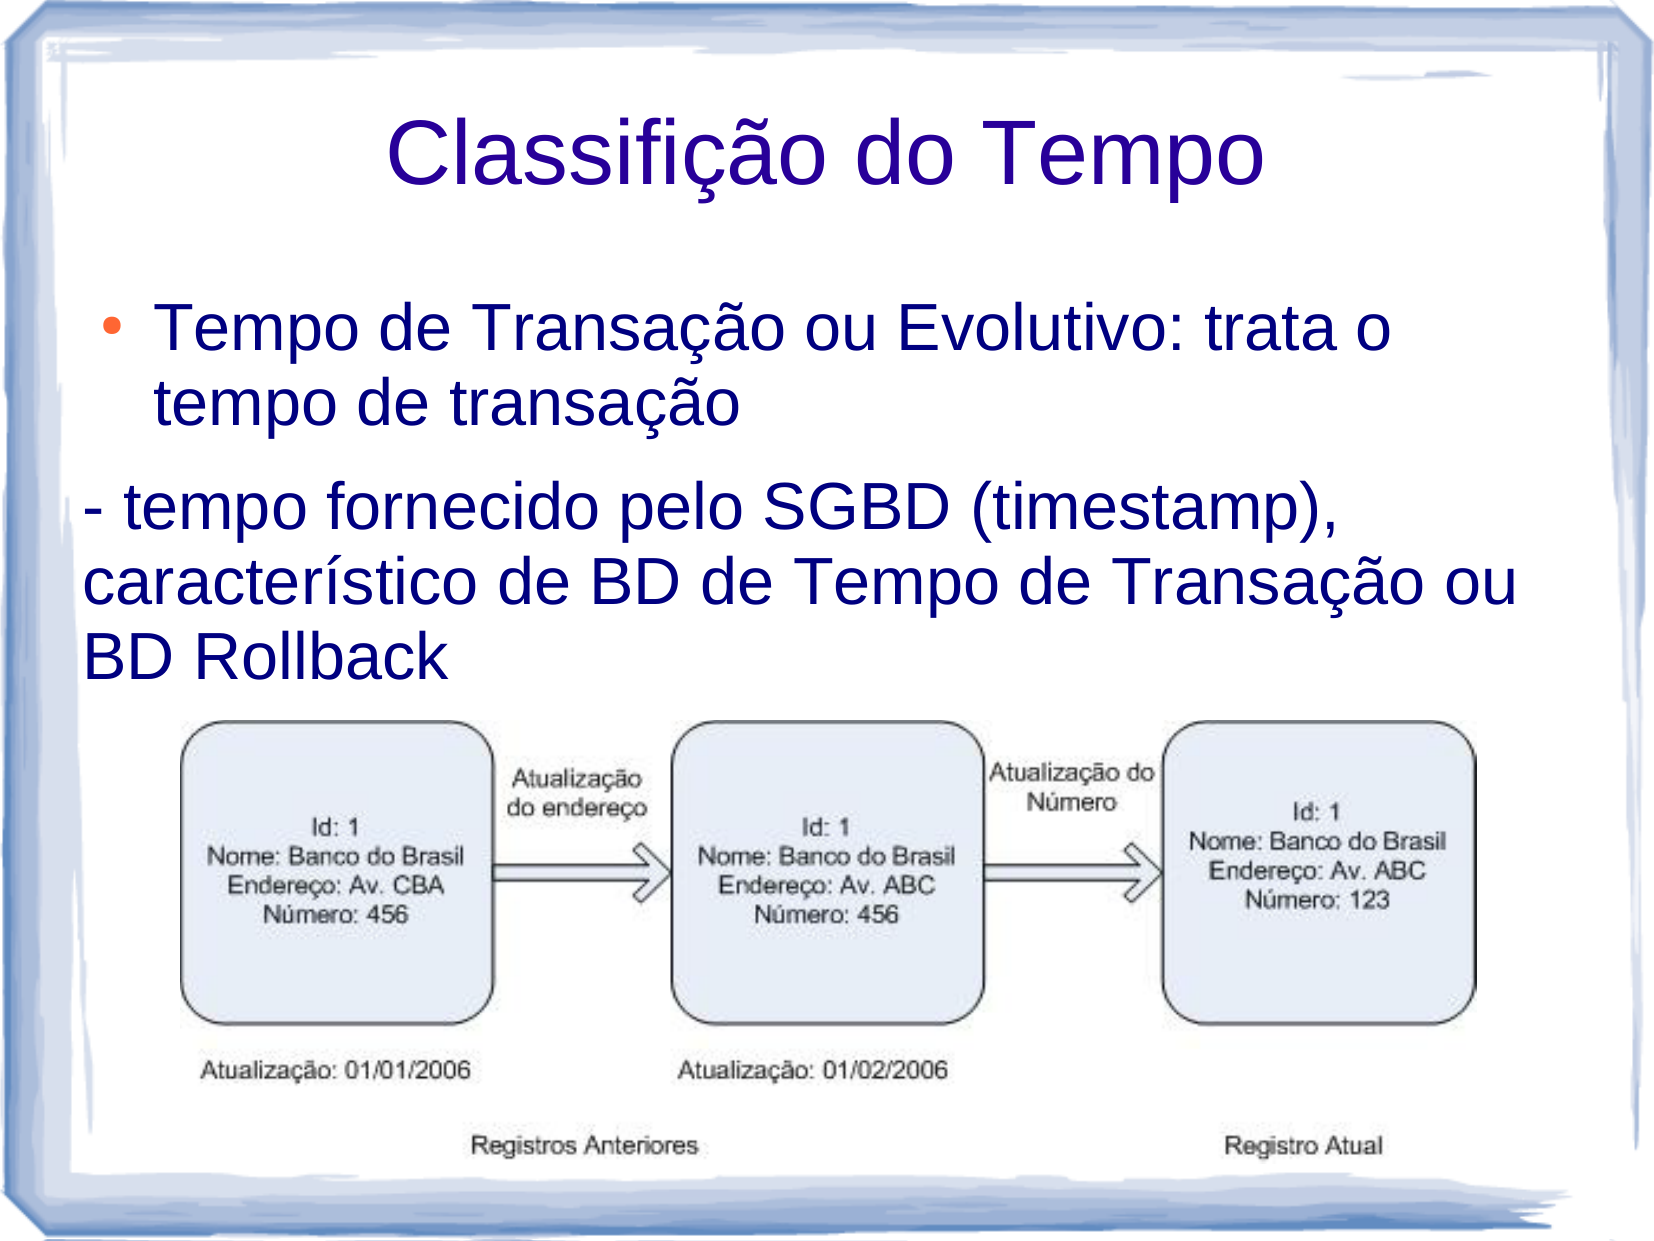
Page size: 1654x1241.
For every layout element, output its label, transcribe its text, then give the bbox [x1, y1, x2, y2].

list Tempo de Transação ou Evolutivo: trata o tempo de transação - tempo fornecido pelo SGBD (timestamp), característico de BD de Tempo de Transação ou BD Rollback [82, 290, 1571, 1094]
picture [0, 0, 1654, 1241]
title Classifição do Tempo [82, 49, 1571, 257]
